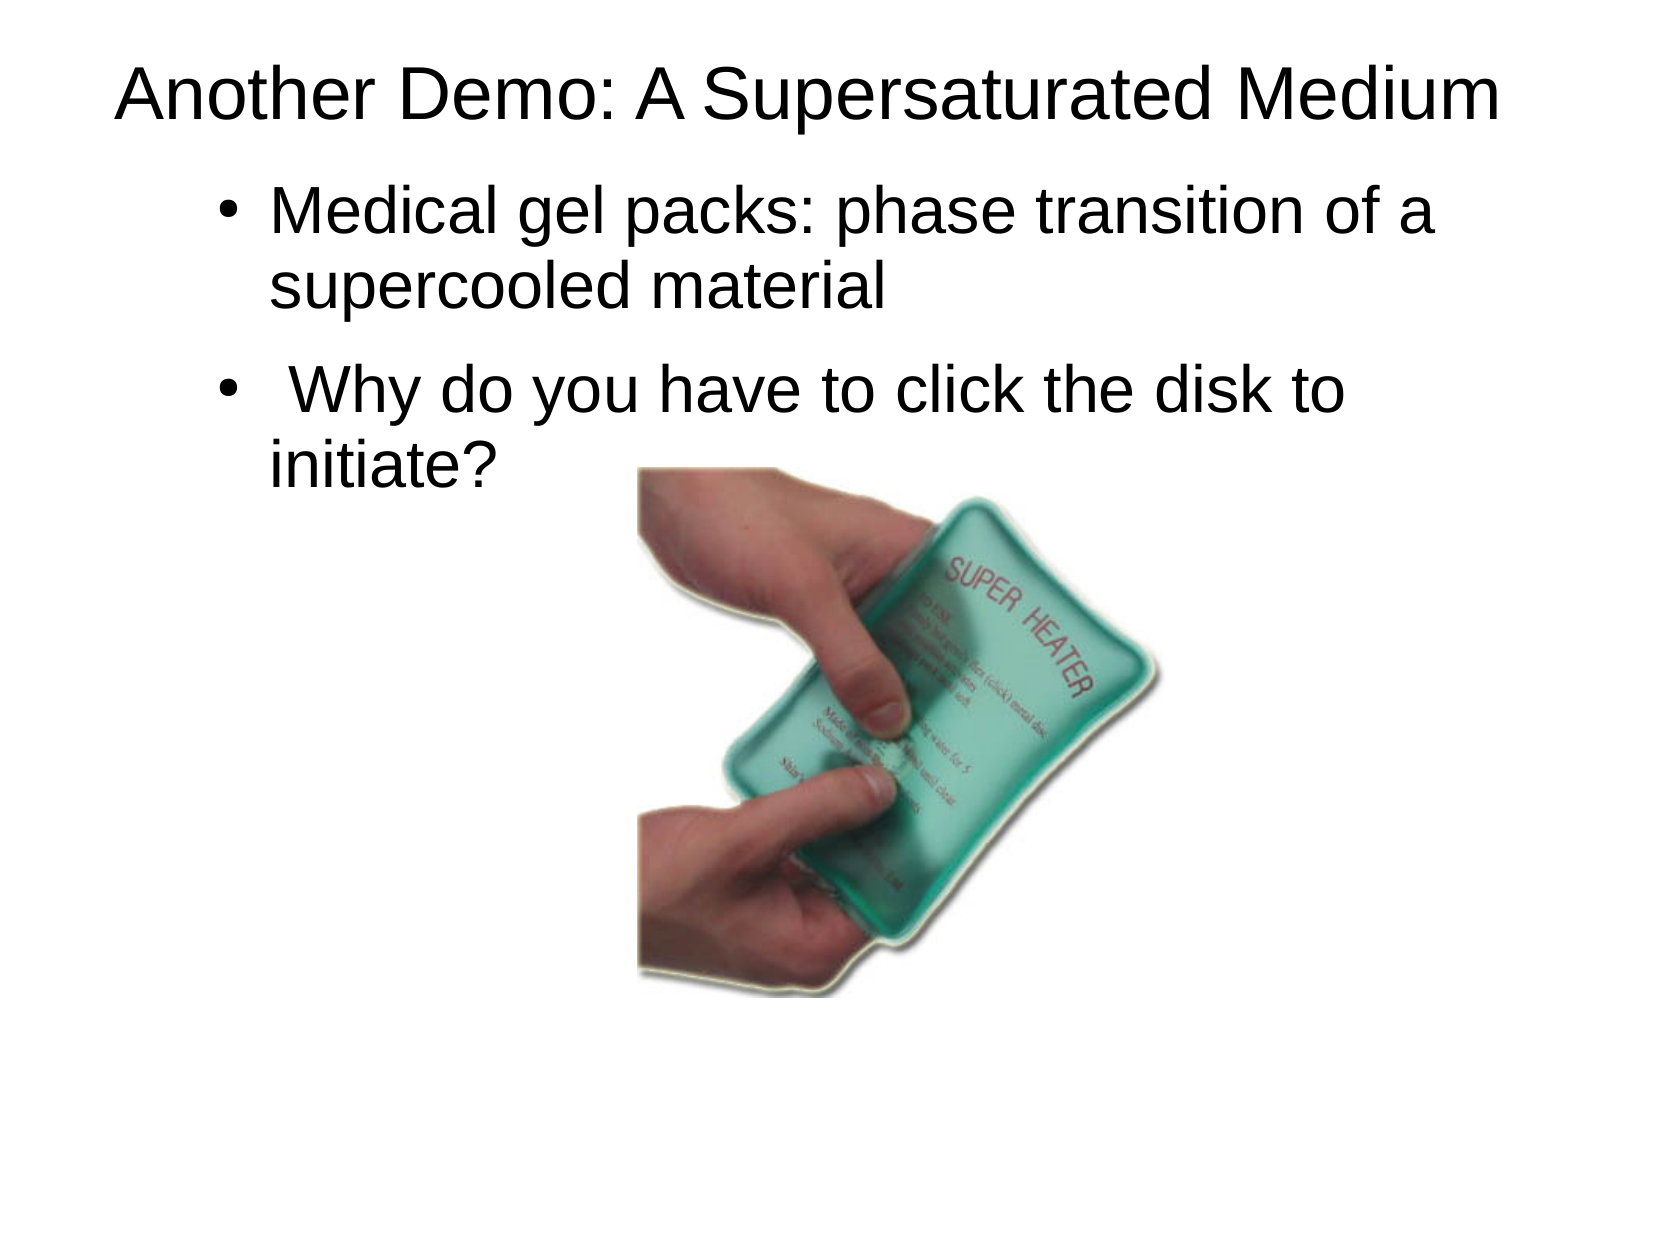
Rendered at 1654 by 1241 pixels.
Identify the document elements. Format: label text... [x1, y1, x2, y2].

title Another Demo: A Supersaturated Medium [75, 0, 1564, 188]
picture [637, 467, 1166, 998]
list Medical gel packs: phase transition of a supercooled material Why do you have to click the disk to initiate? [199, 173, 1504, 528]
